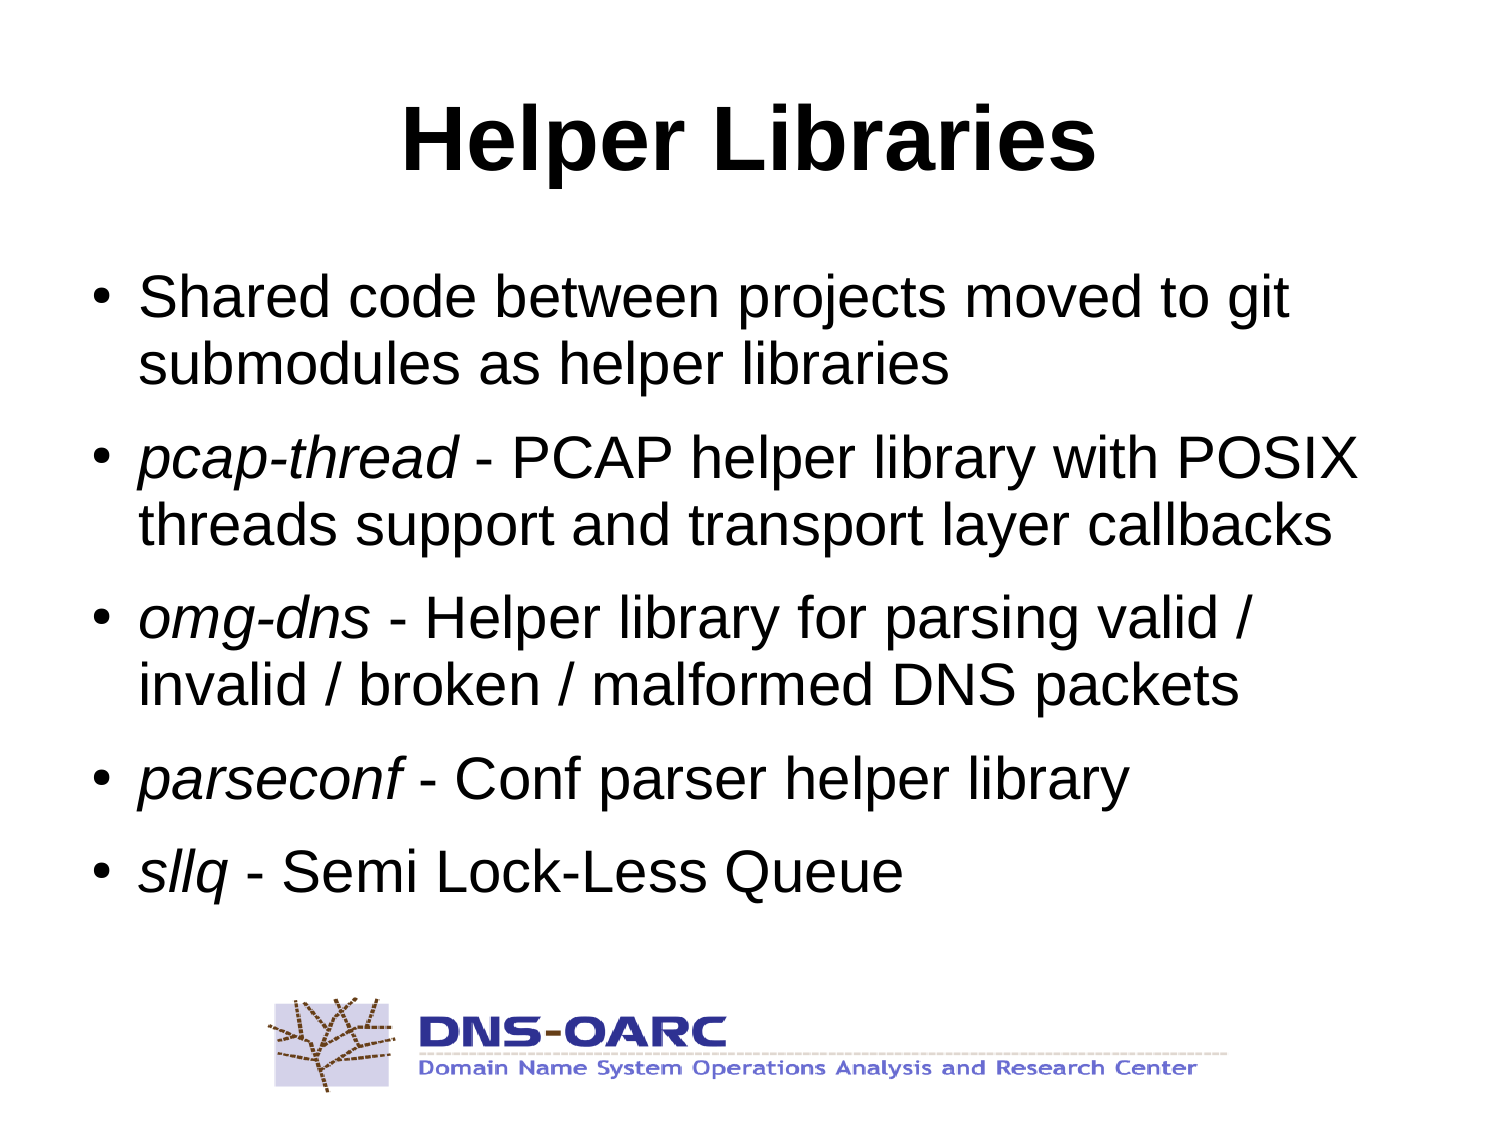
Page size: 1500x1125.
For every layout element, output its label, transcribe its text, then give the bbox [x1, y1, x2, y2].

picture [214, 991, 1259, 1099]
list Shared code between projects moved to git submodules as helper libraries pcap-thread - PCAP helper library with POSIX threads support and transport layer callbacks omg-dns - Helper library for parsing valid / invalid / broken / malformed DNS packets parseconf - Conf parser helper library sllq - Semi Lock-Less Queue [75, 263, 1425, 916]
title Helper Libraries [75, 44, 1425, 233]
